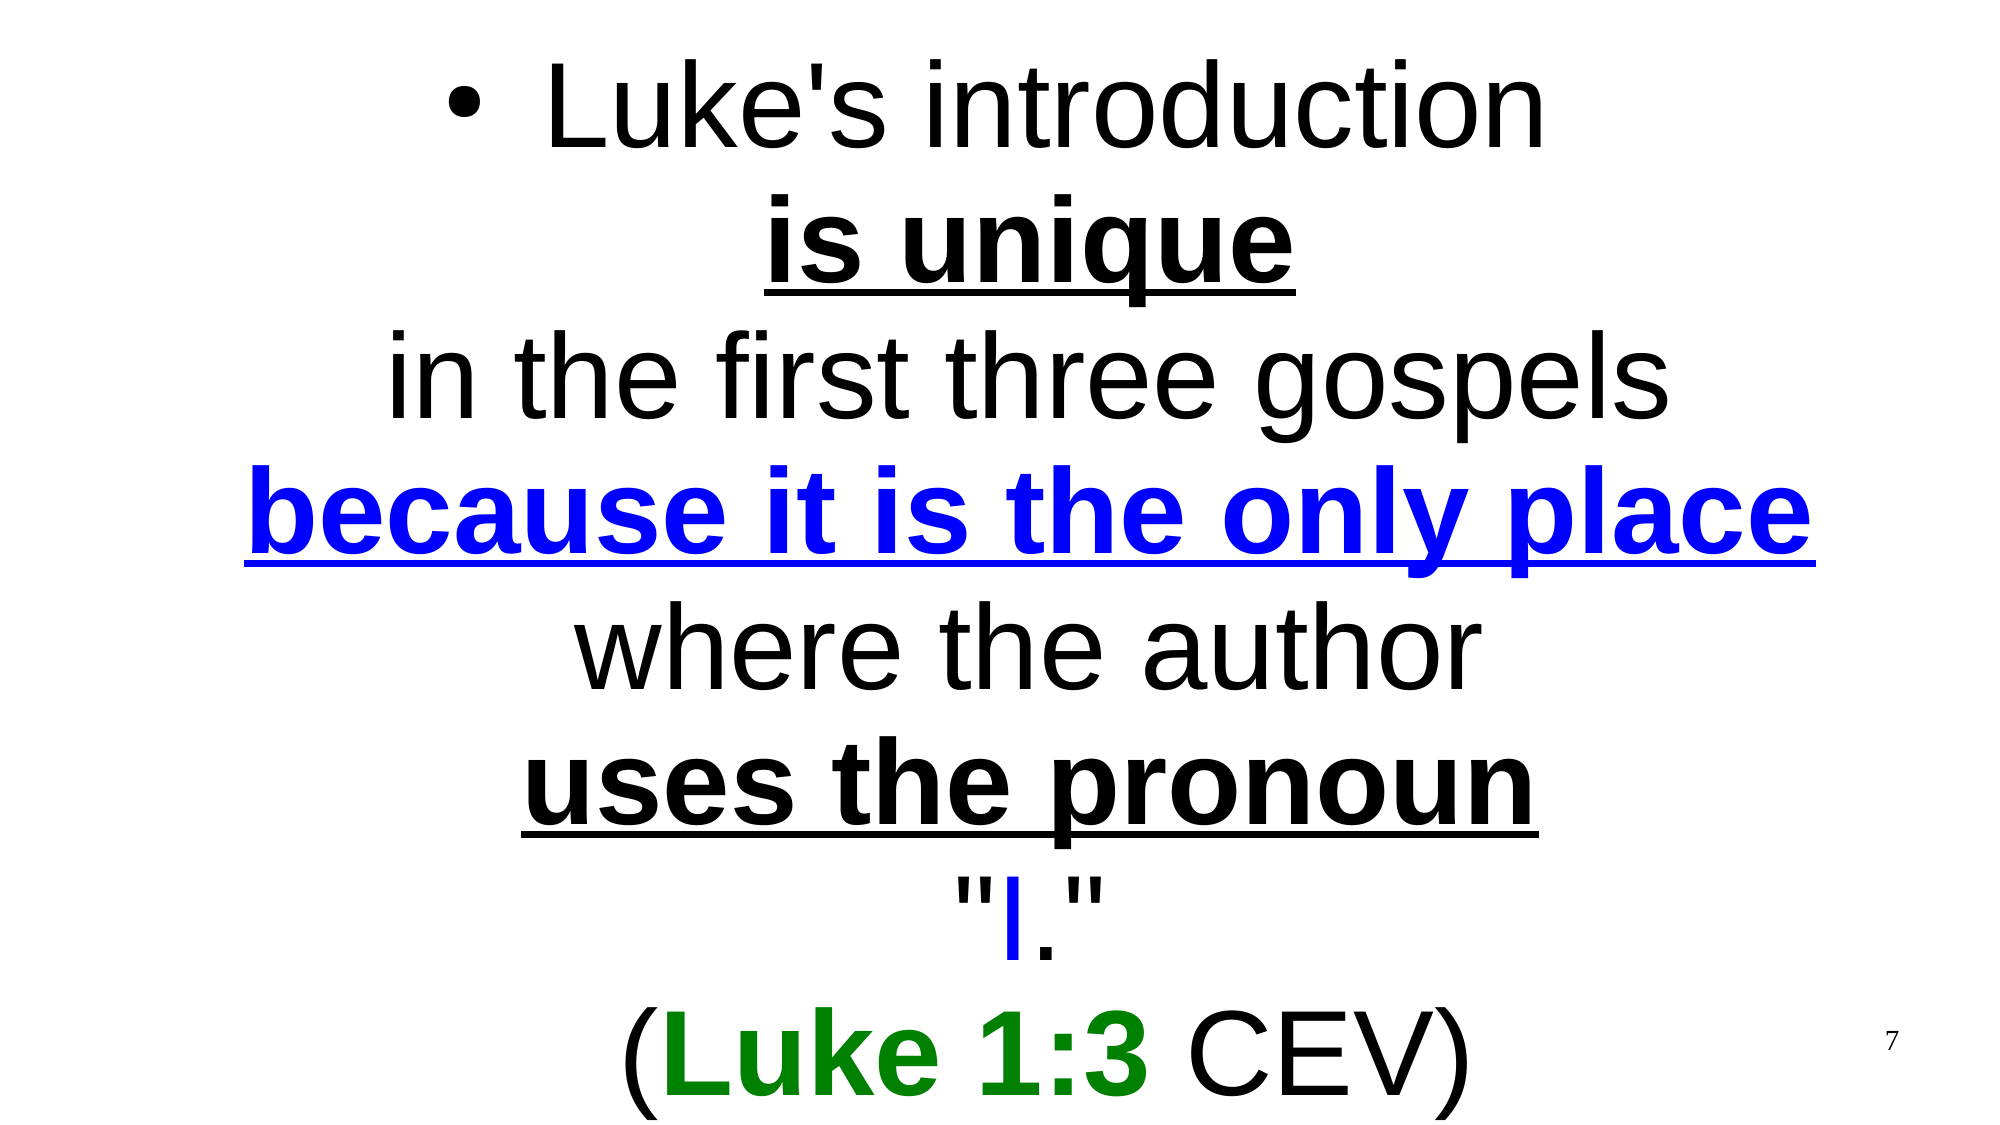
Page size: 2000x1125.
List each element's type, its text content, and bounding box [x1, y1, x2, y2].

list Luke's introduction is unique in the first three gospels because it is the only place where the author uses the pronoun "I." (Luke 1:3 CEV) [37, 37, 1988, 1125]
